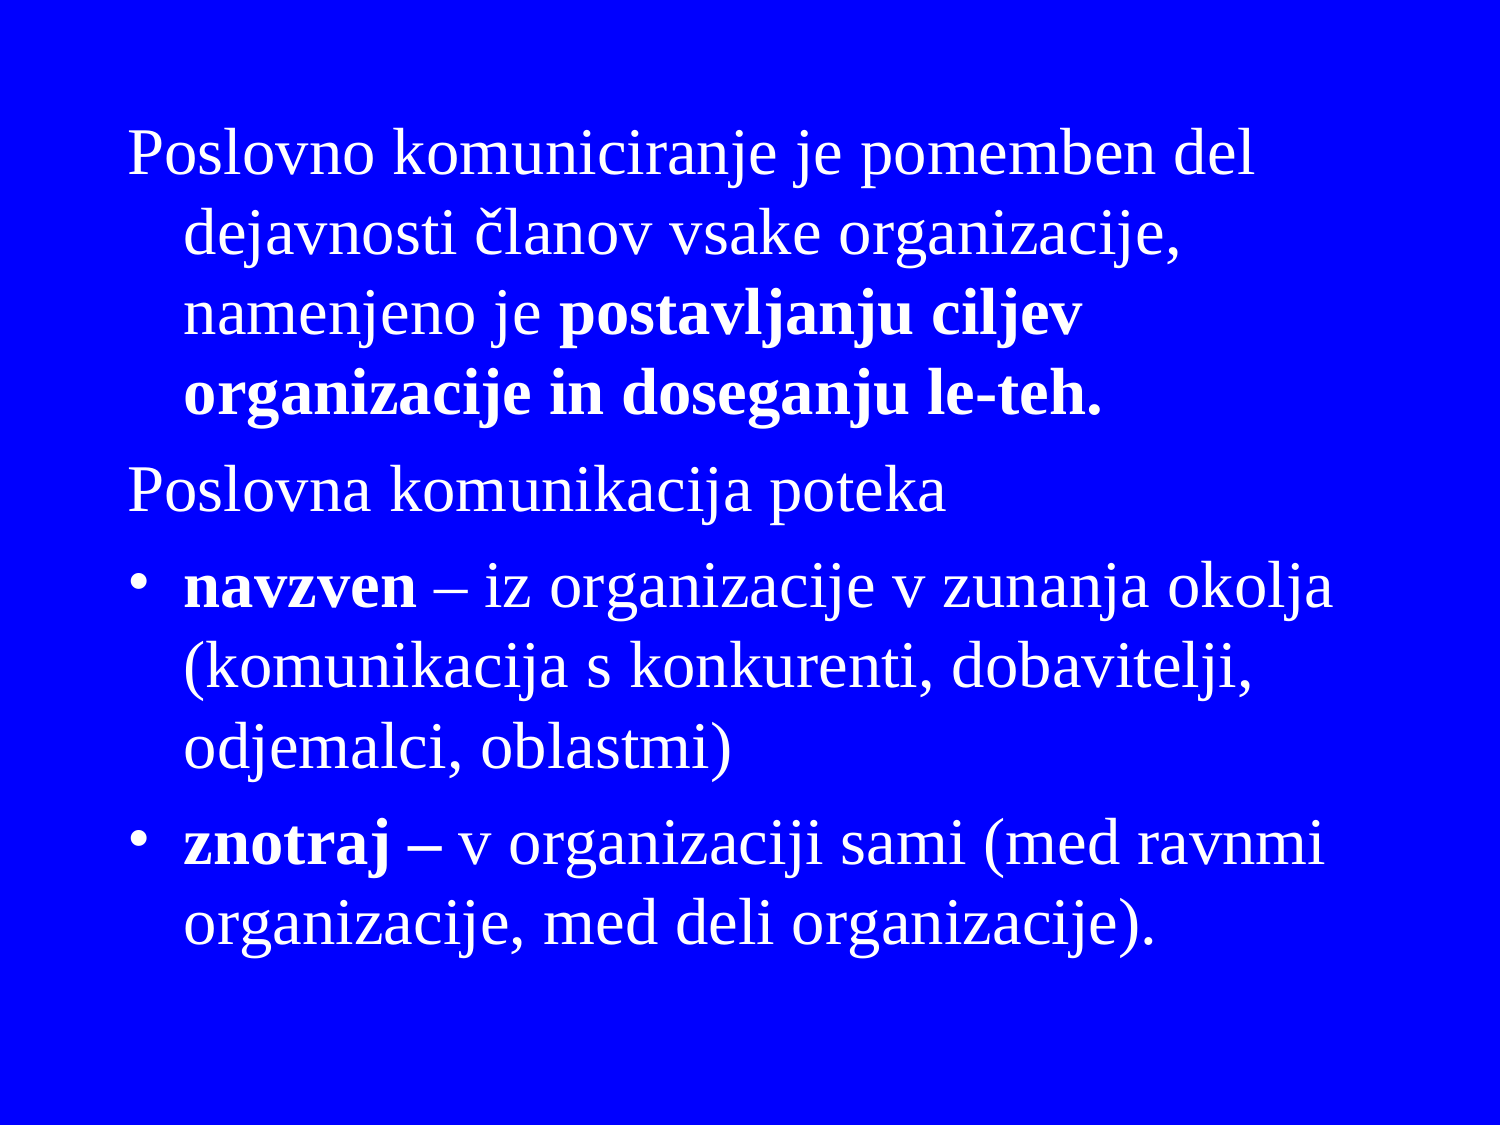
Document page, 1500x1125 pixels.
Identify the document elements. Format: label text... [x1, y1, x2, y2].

list Poslovno komuniciranje je pomemben del dejavnosti članov vsake organizacije, namenjeno je postavljanju ciljev organizacije in doseganju le-teh. Poslovna komunikacija poteka navzven – iz organizacije v zunanja okolja (komunikacija s konkurenti, dobavitelji, odjemalci, oblastmi) znotraj – v organizaciji sami (med ravnmi organizacije, med deli organizacije). [112, 99, 1425, 1001]
